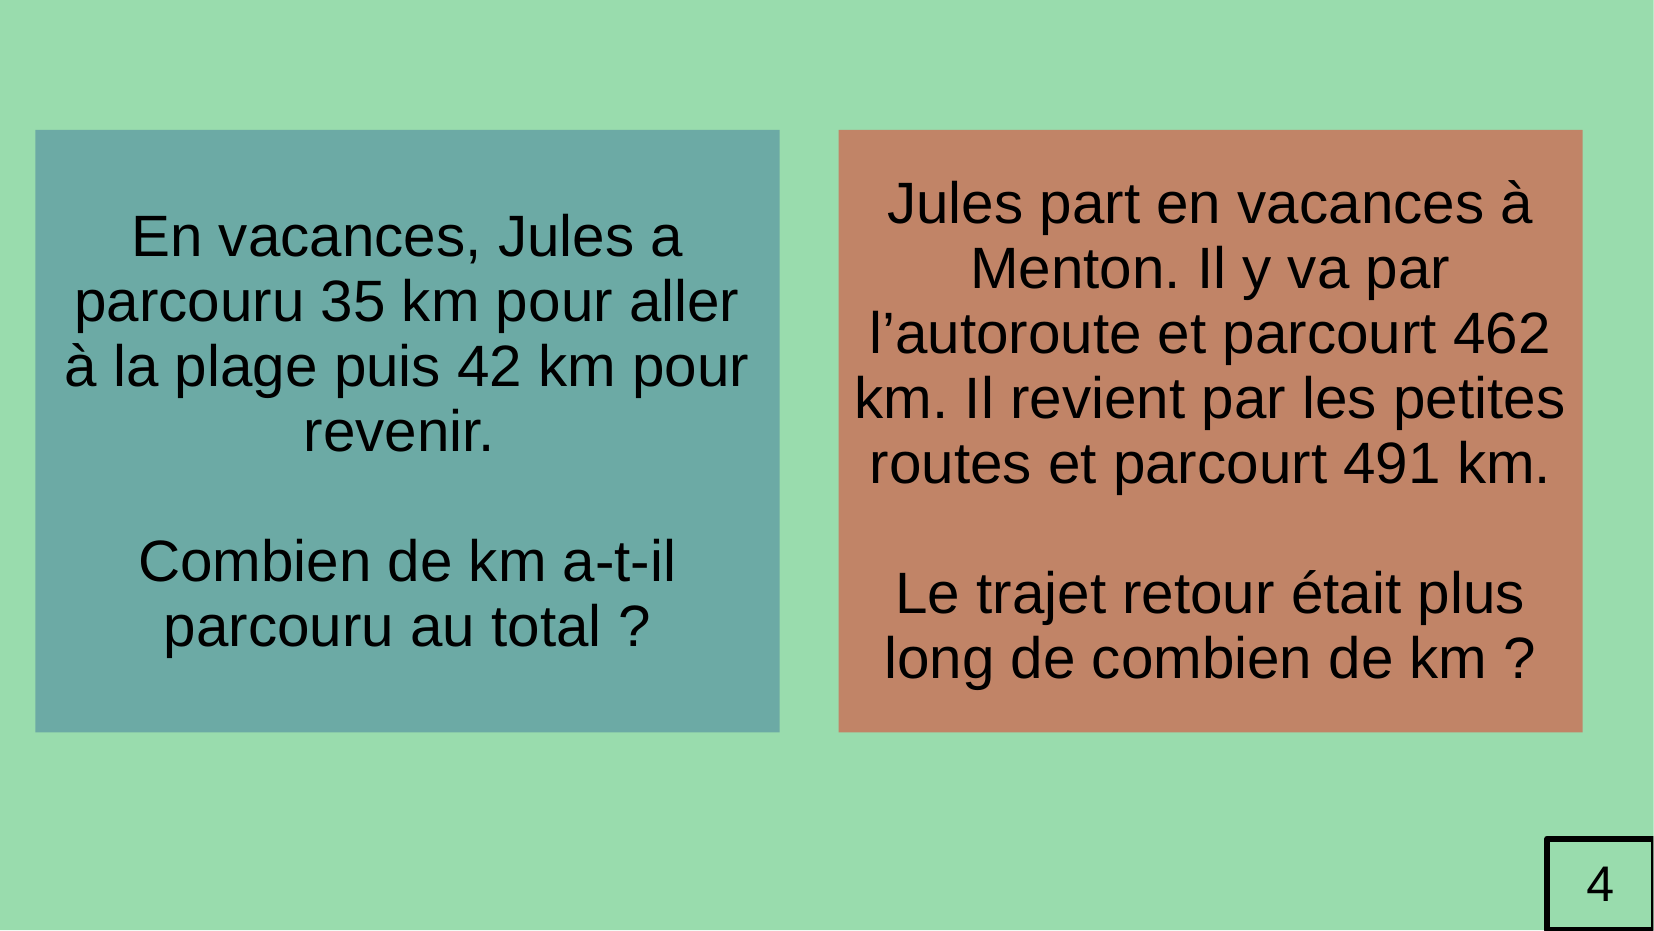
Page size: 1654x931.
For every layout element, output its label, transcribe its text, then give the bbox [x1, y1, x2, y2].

text_box Jules part en vacances à Menton. Il y va par l’autoroute et parcourt 462 km. Il revient par les petites routes et parcourt 491 km. Le trajet retour était plus long de combien de km ? [838, 129, 1583, 733]
text_box 4 [1547, 838, 1654, 931]
text_box En vacances, Jules a parcouru 35 km pour aller à la plage puis 42 km pour revenir. Combien de km a-t-il parcouru au total ? [35, 129, 780, 733]
